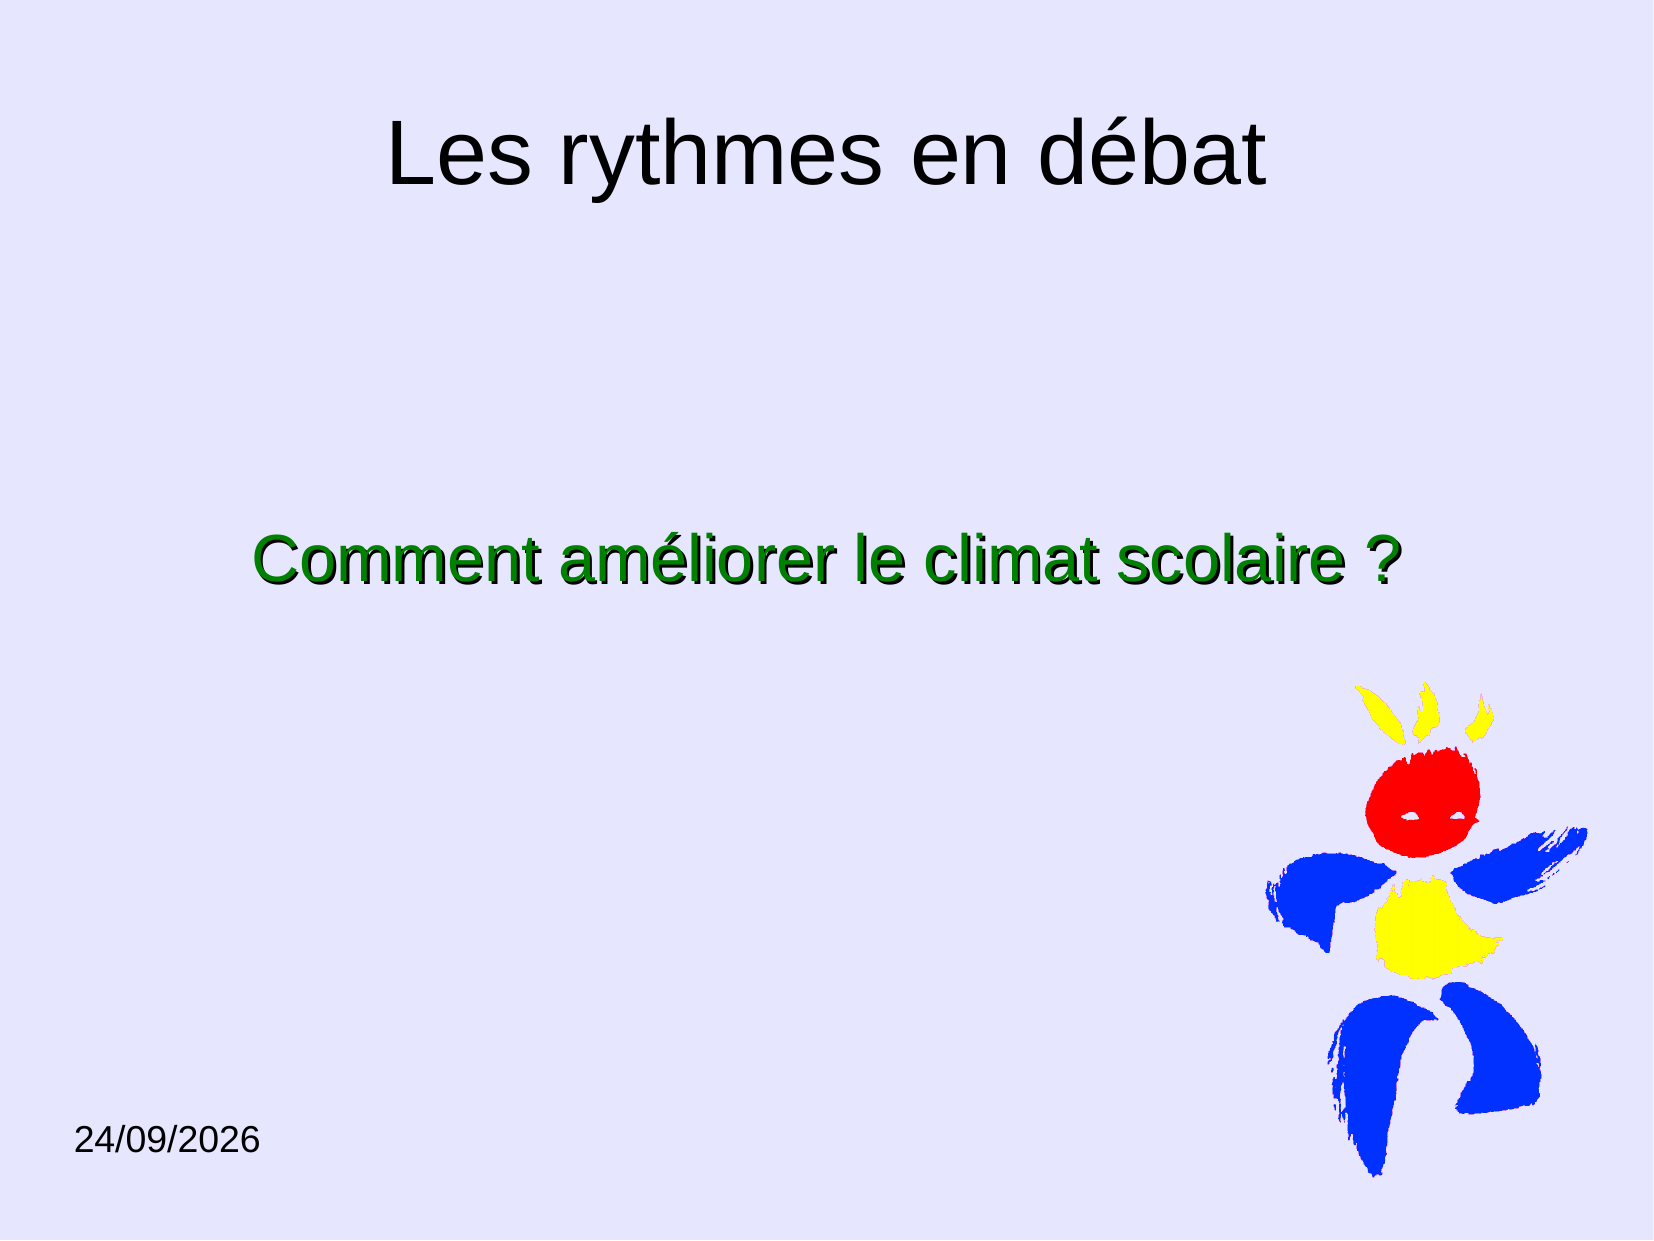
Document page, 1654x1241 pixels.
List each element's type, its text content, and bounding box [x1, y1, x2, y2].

title Les rythmes en débat [82, 49, 1571, 257]
picture [1252, 679, 1595, 1182]
subtitle Comment améliorer le climat scolaire ? [82, 290, 1571, 827]
text_box 20/11/2010 [59, 1111, 317, 1182]
